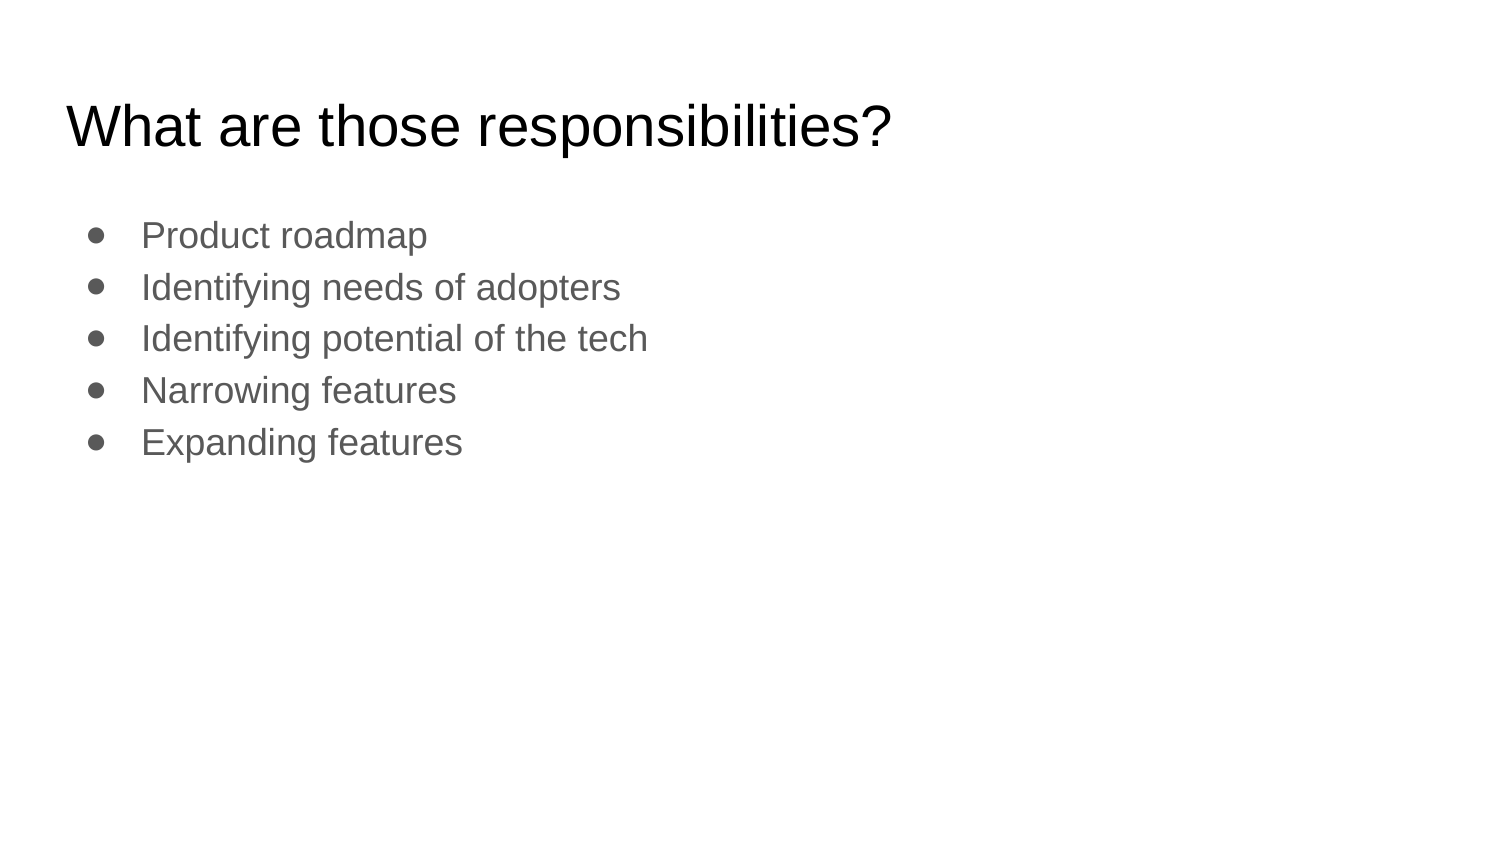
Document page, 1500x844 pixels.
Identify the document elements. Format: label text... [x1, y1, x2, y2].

title What are those responsibilities? [51, 72, 1449, 167]
list Product roadmap Identifying needs of adopters Identifying potential of the tech Narrowing features Expanding features [51, 189, 1449, 750]
